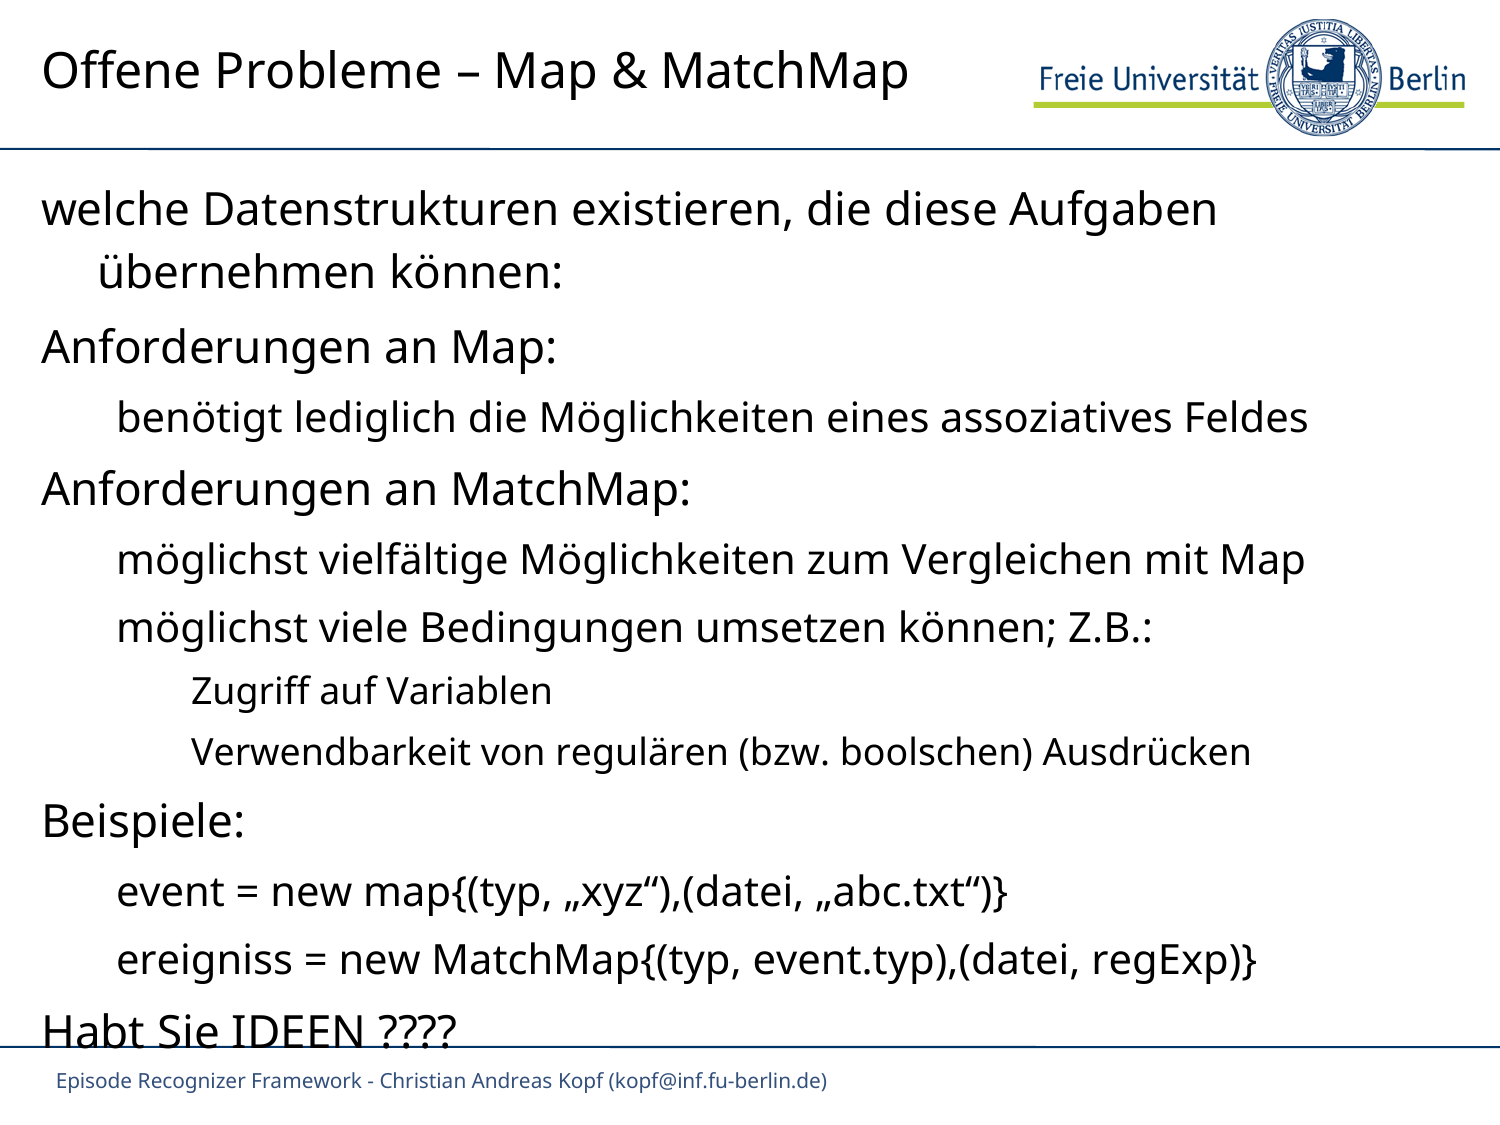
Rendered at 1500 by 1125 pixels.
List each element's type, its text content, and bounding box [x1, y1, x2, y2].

picture [1033, 19, 1470, 137]
list welche Datenstrukturen existieren, die diese Aufgaben übernehmen können: Anforderungen an Map: benötigt lediglich die Möglichkeiten eines assoziatives Feldes Anforderungen an MatchMap: möglichst vielfältige Möglichkeiten zum Vergleichen mit Map möglichst viele Bedingungen umsetzen können; Z.B.: Zugriff auf Variablen Verwendbarkeit von regulären (bzw. boolschen) Ausdrücken Beispiele: event = new map{(typ, „xyz“),(datei, „abc.txt“)} ereigniss = new MatchMap{(typ, event.typ),(datei, regExp)} Habt Sie IDEEN ???? [41, 175, 1447, 1039]
title Offene Probleme – Map & MatchMap [41, 0, 1016, 138]
